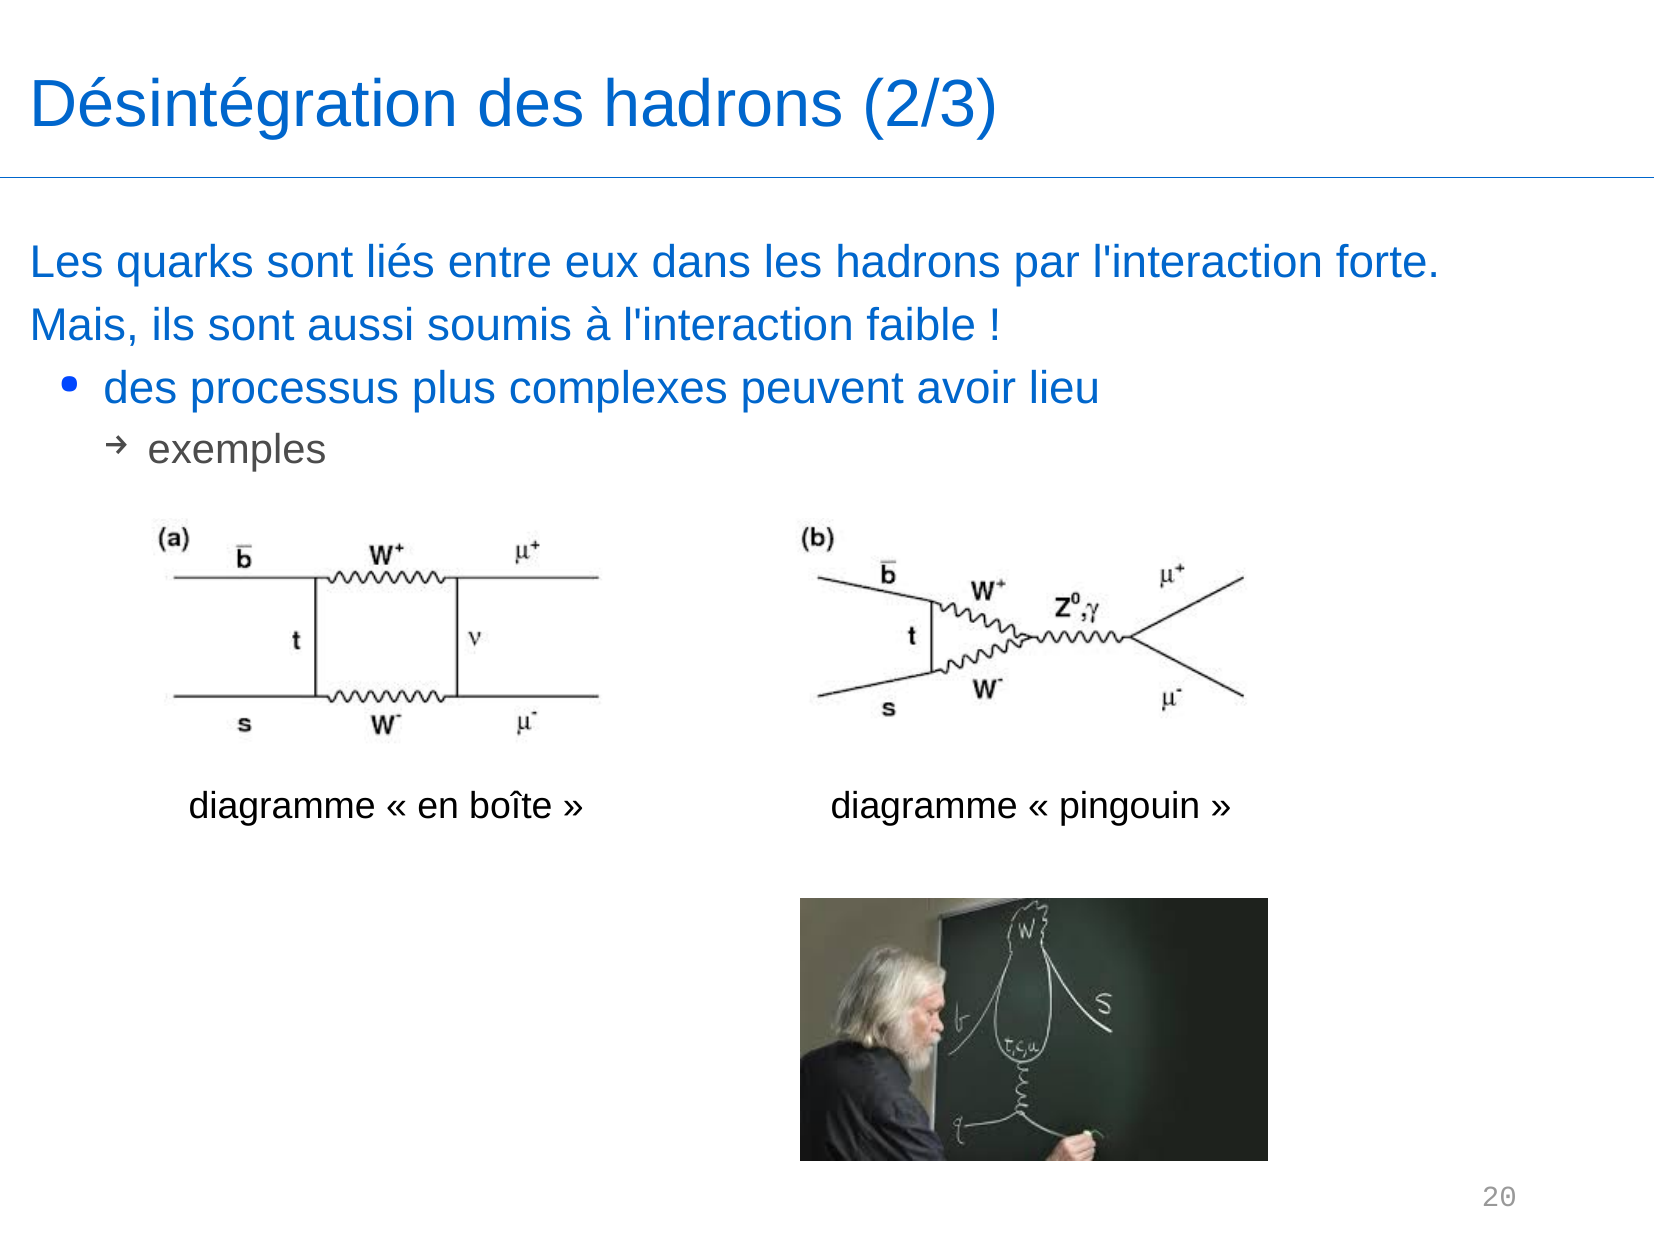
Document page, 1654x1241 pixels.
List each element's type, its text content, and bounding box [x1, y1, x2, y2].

text_box diagramme « pingouin » [815, 777, 1247, 834]
list Les quarks sont liés entre eux dans les hadrons par l'interaction forte. Mais, ils sont aussi soumis à l'interaction faible ! des processus plus complexes peuvent avoir lieu exemples [29, 236, 1625, 1055]
picture [127, 518, 646, 756]
picture [800, 898, 1268, 1161]
picture [771, 518, 1291, 756]
text_box diagramme « en boîte » [173, 777, 599, 834]
title Désintégration des hadrons (2/3) [29, 29, 1625, 178]
